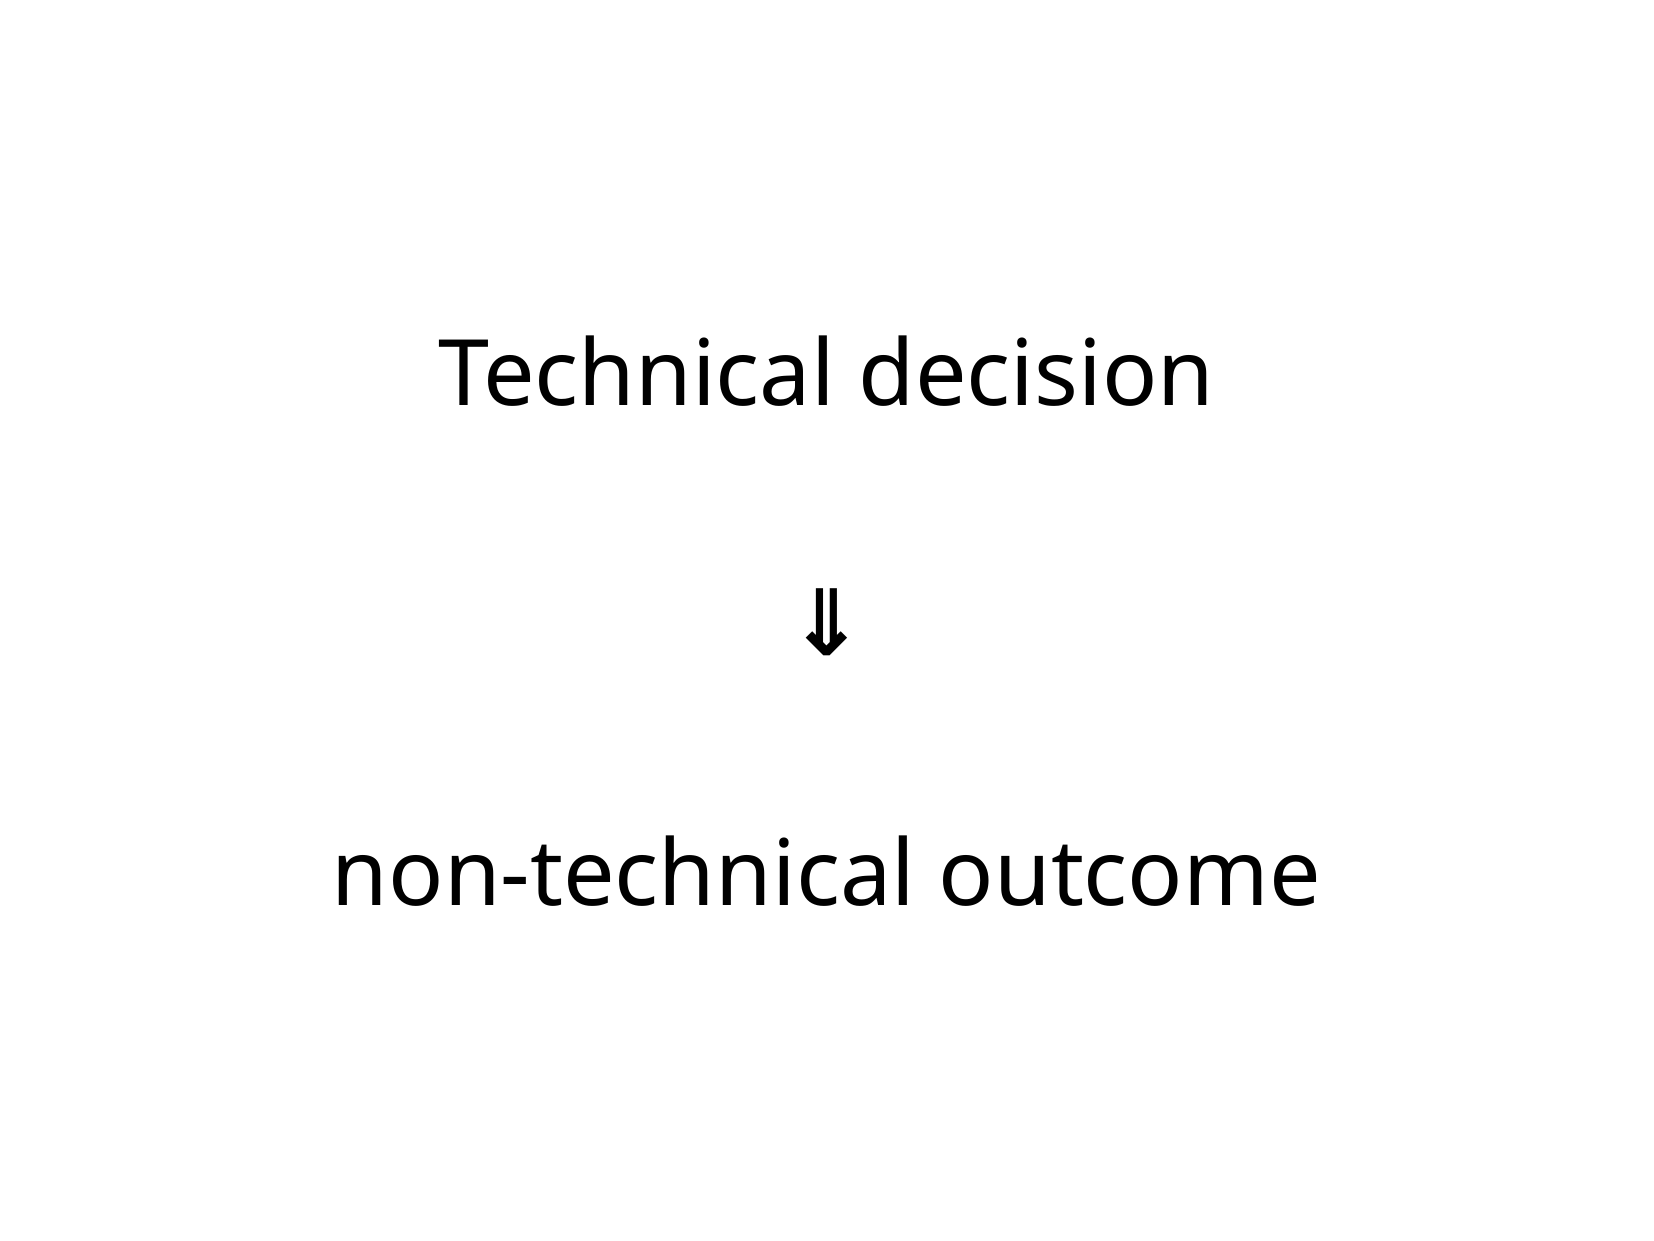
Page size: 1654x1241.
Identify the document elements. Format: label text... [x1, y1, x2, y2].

title Technical decision ⇓ non-technical outcome [82, 362, 1571, 879]
